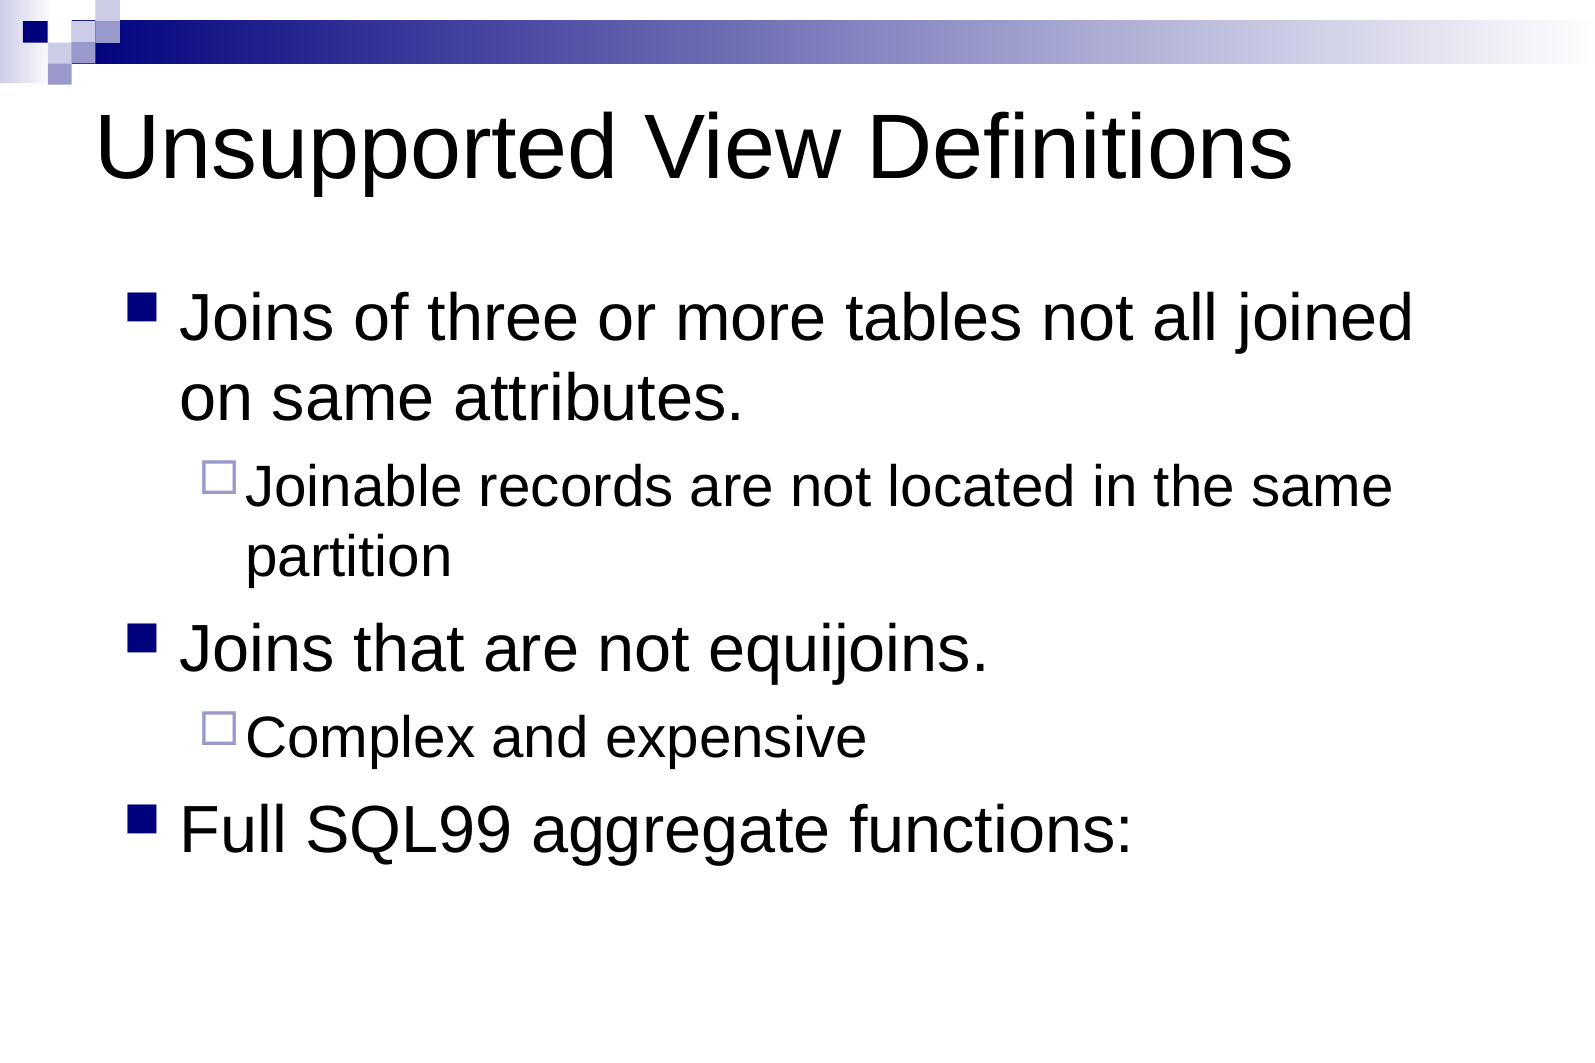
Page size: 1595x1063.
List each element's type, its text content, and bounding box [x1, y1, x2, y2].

title Unsupported View Definitions [79, 63, 1515, 221]
list Joins of three or more tables not all joined on same attributes. Joinable records are not located in the same partition Joins that are not equijoins. Complex and expensive Full SQL99 aggregate functions: [108, 265, 1447, 1063]
